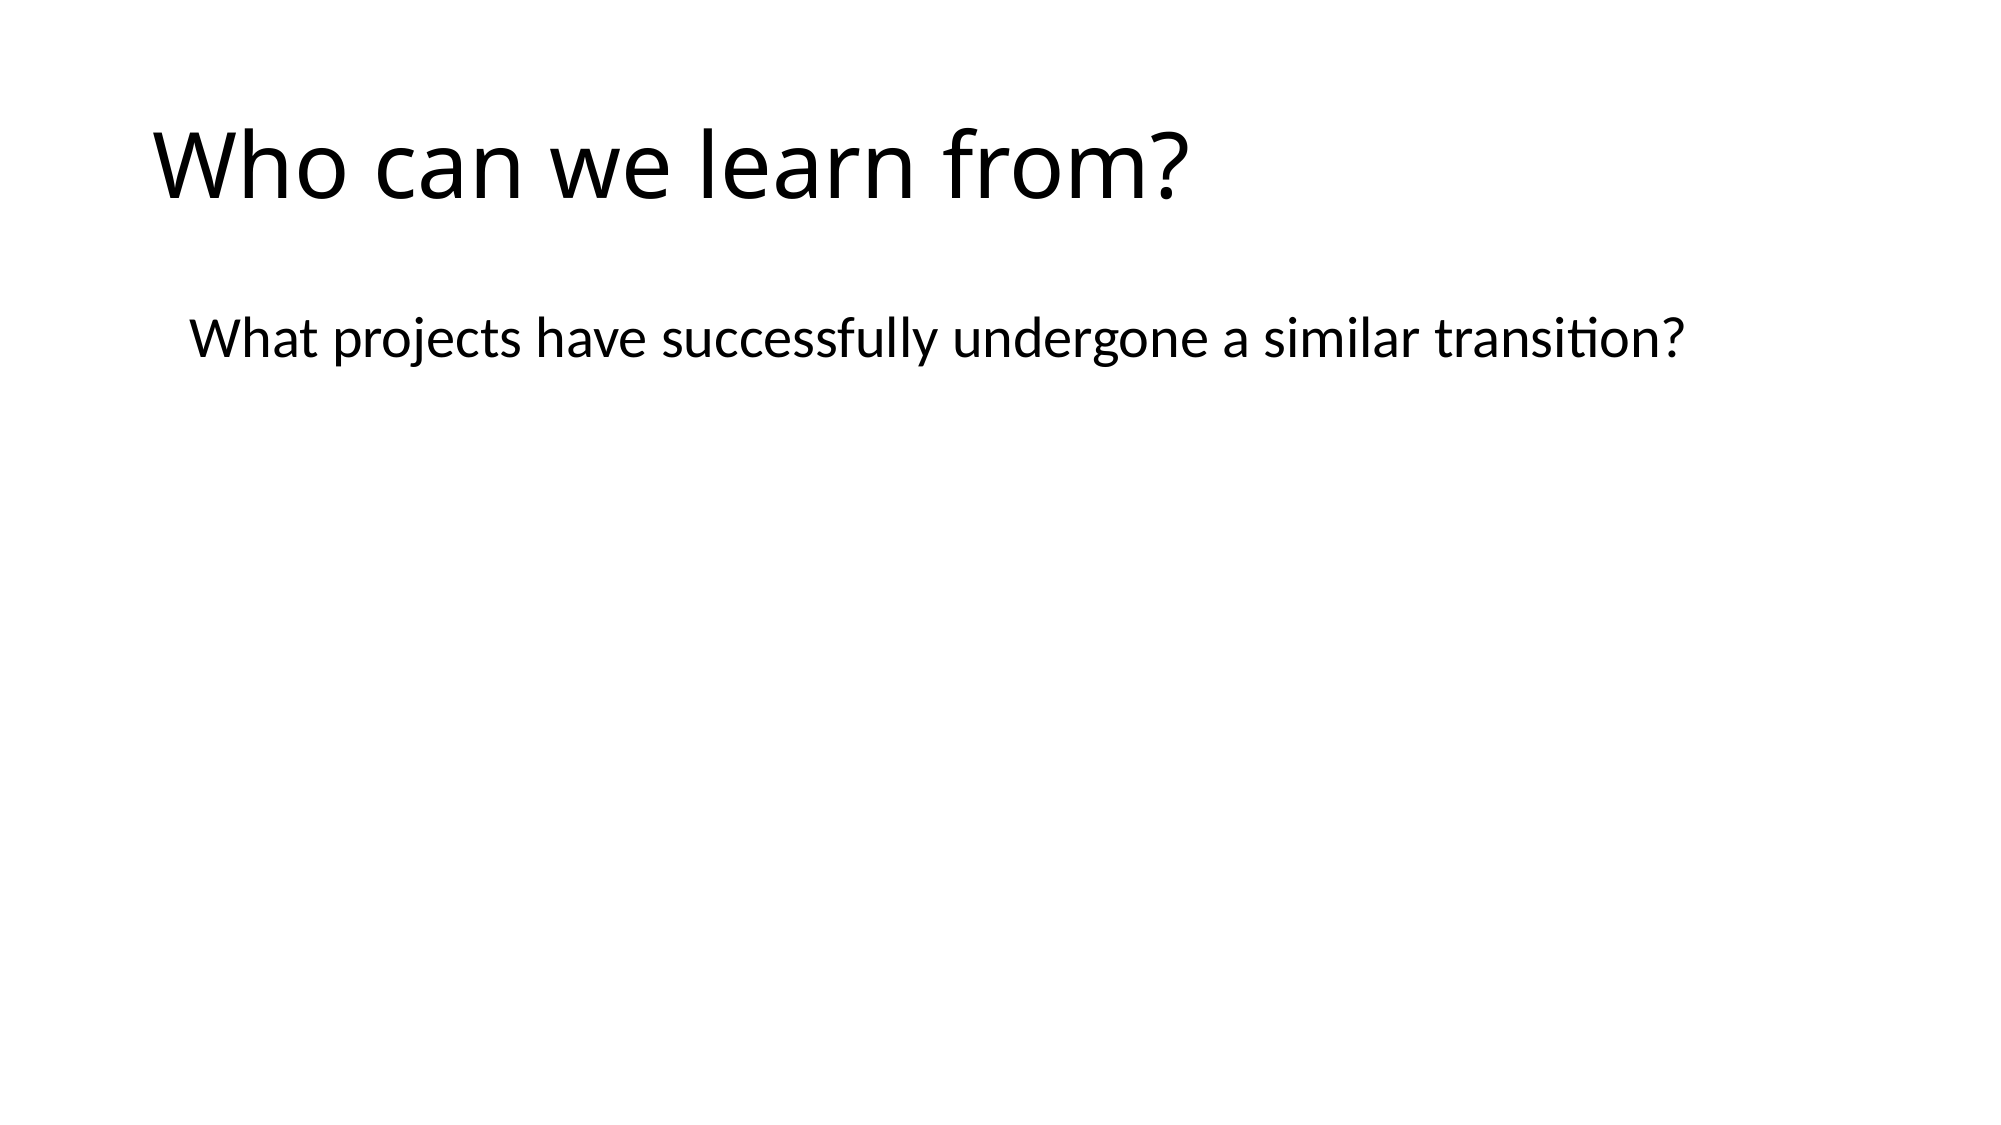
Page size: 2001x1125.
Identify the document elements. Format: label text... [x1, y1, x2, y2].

list What projects have successfully undergone a similar transition? [137, 299, 1863, 1014]
title Who can we learn from? [137, 59, 1863, 278]
